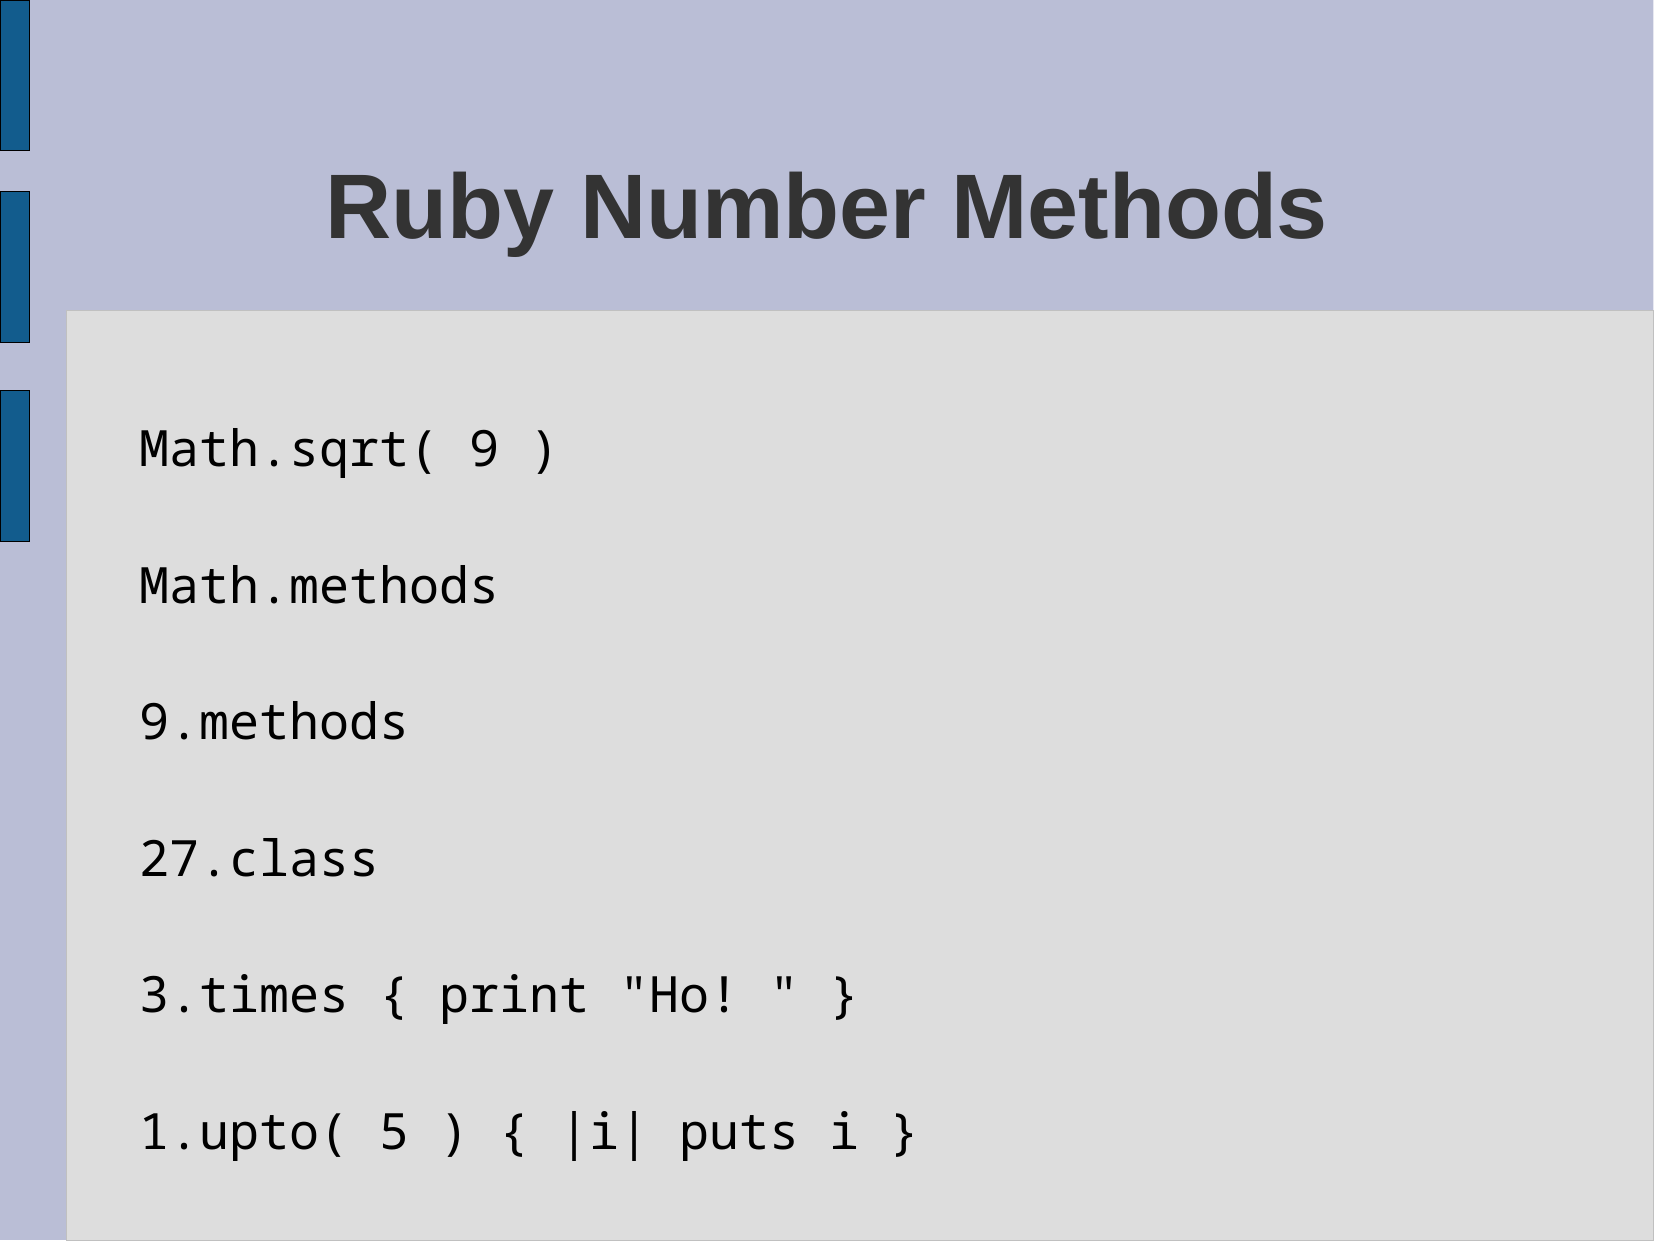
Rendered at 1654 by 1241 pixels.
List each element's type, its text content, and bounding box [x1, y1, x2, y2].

list Math.sqrt( 9 ) Math.methods 9.methods 27.class 3.times { print "Ho! " } 1.upto( 5 ) { |i| puts i } [121, 344, 1534, 1127]
title Ruby Number Methods [121, 102, 1534, 311]
